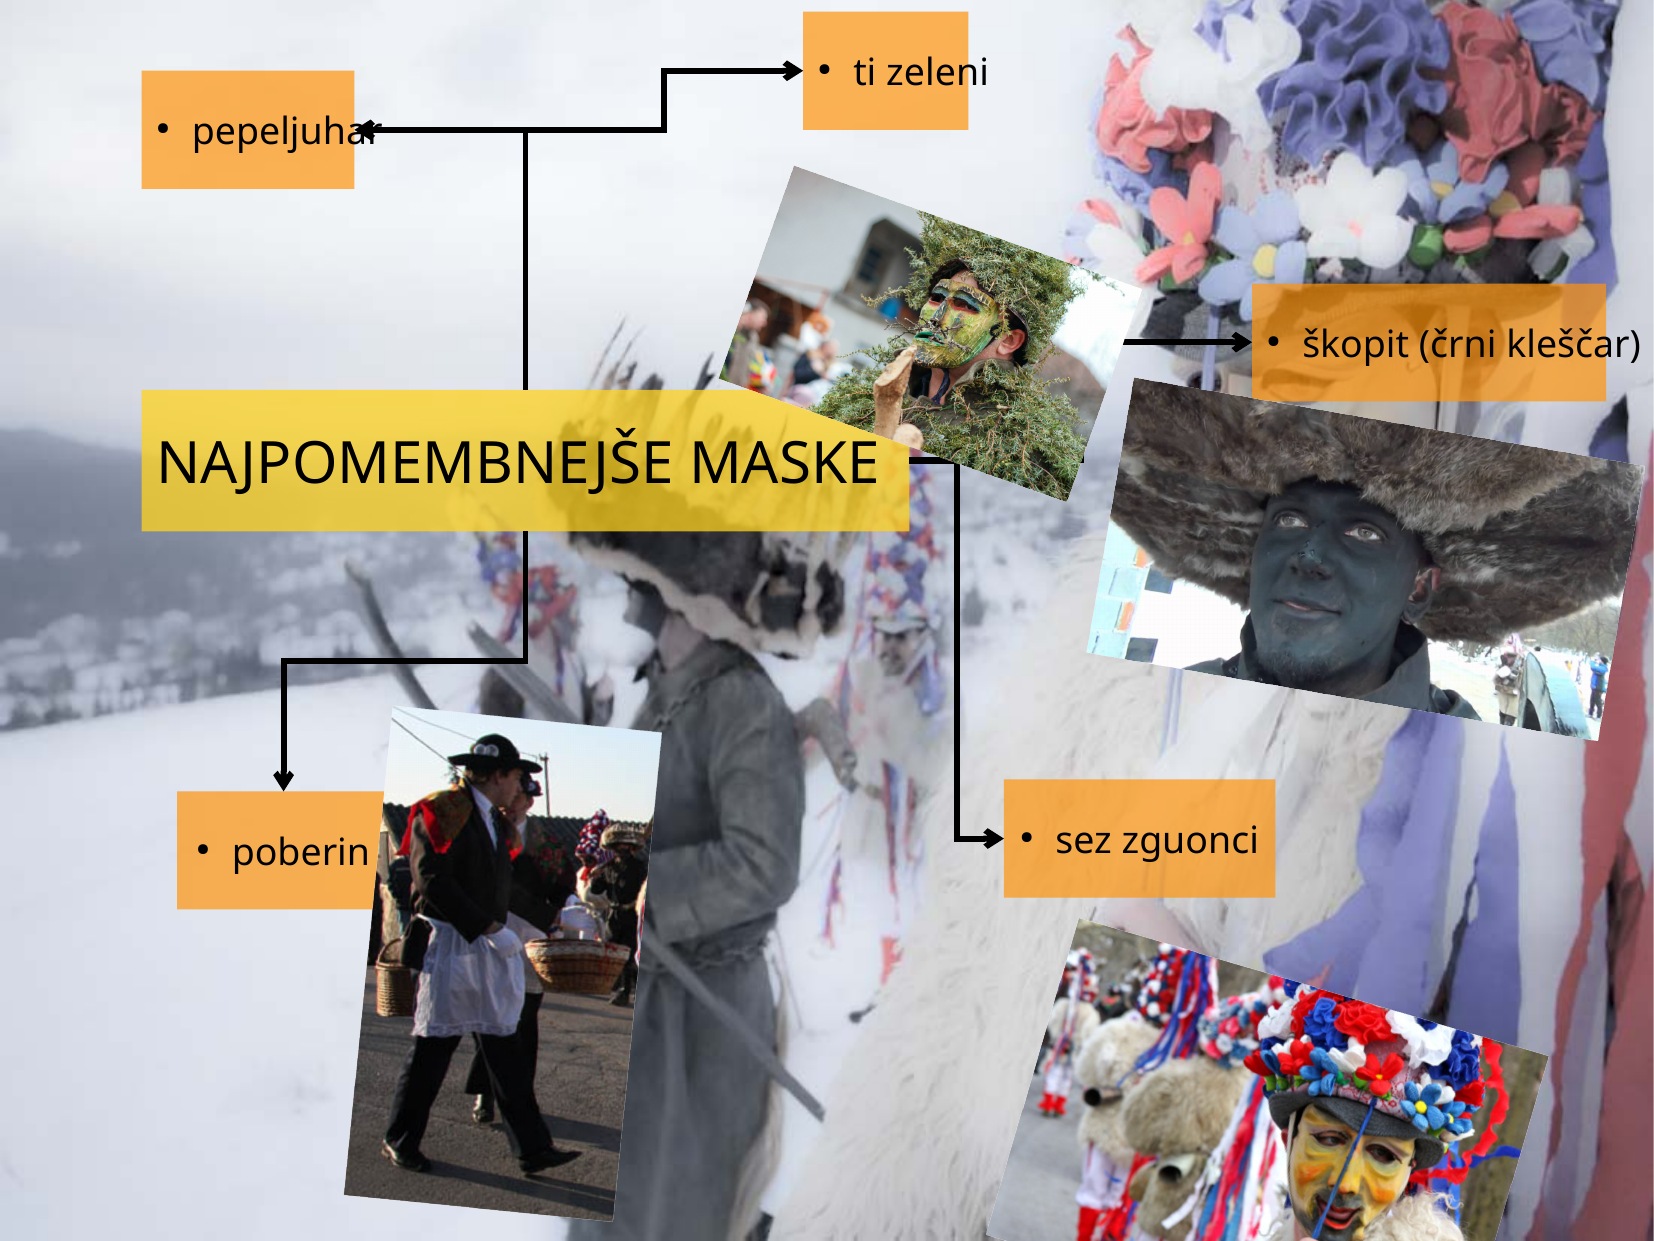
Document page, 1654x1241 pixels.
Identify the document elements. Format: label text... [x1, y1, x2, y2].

text_box škopit (črni kleščar) [1252, 283, 1607, 402]
text_box sez zguonci [1003, 779, 1276, 898]
text_box poberin [177, 791, 384, 910]
text_box NAJPOMEMBNEJŠE MASKE [141, 389, 910, 532]
text_box ti zeleni [803, 11, 969, 130]
text_box pepeljuhar [141, 70, 355, 189]
picture [0, 0, 1654, 1241]
